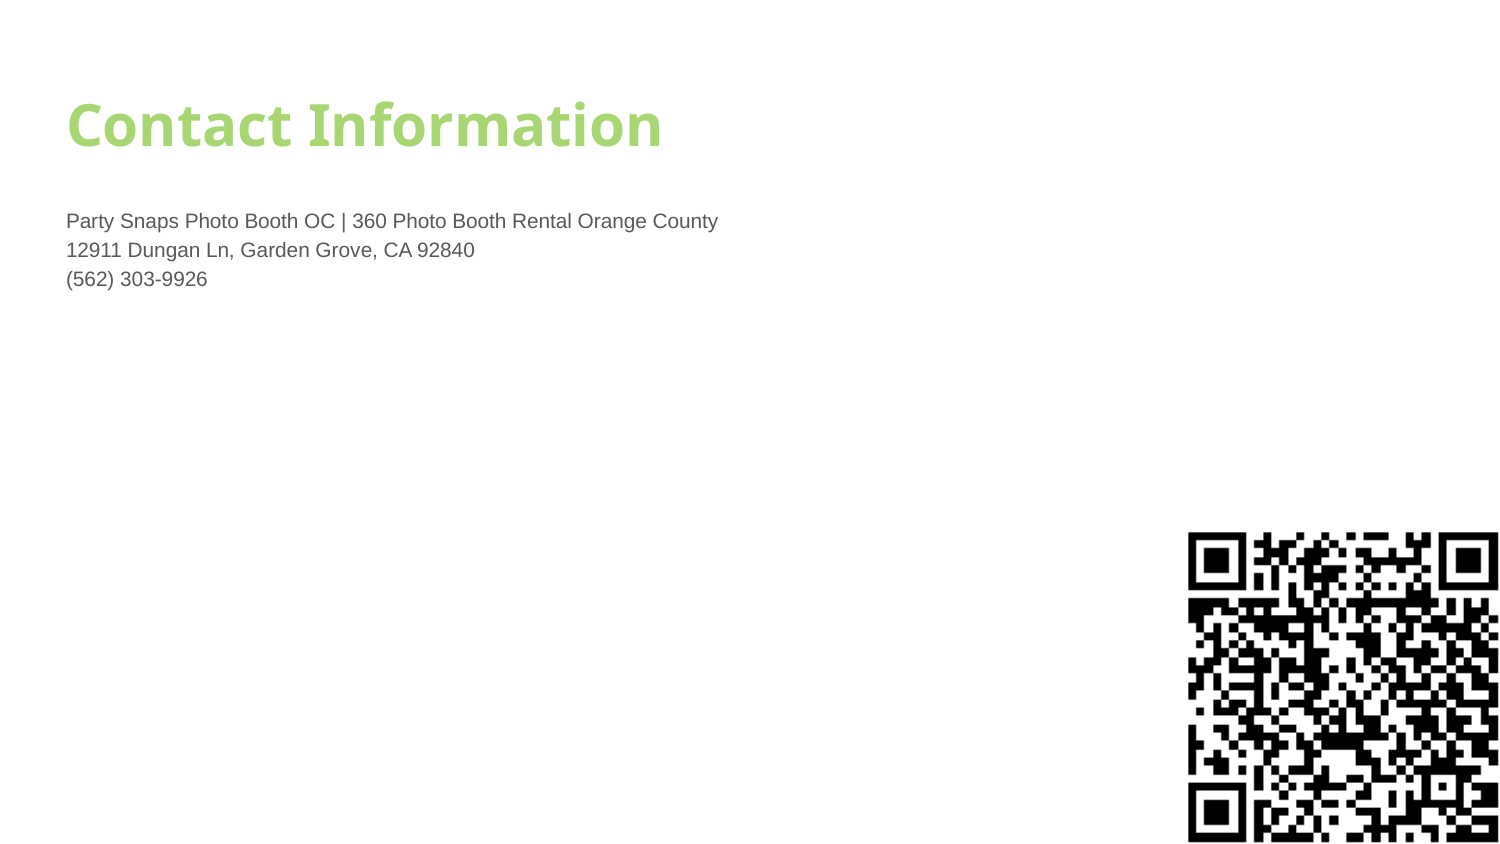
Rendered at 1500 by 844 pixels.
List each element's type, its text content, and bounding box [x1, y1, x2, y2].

title Contact Information [51, 72, 1449, 167]
list Party Snaps Photo Booth OC | 360 Photo Booth Rental Orange County 12911 Dungan Ln, Garden Grove, CA 92840 (562) 303-9926 [51, 189, 1449, 750]
picture [1187, 531, 1500, 844]
